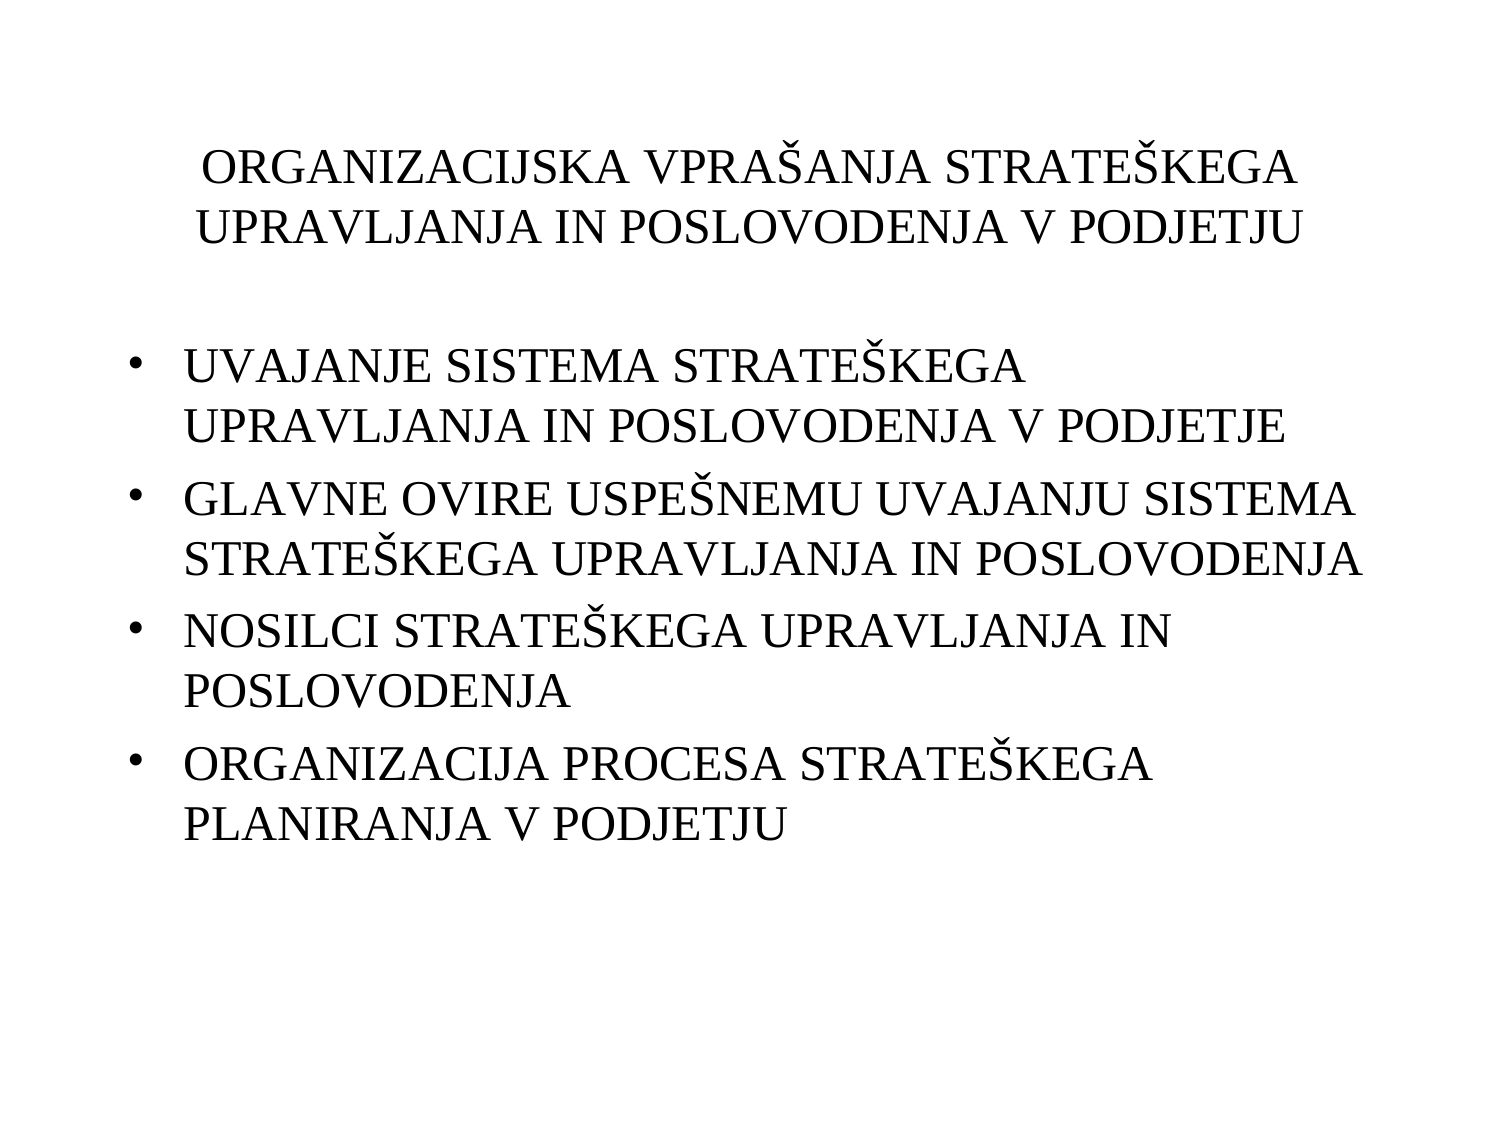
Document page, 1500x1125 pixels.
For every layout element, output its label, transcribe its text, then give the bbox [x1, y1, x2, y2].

list UVAJANJE SISTEMA STRATEŠKEGA UPRAVLJANJA IN POSLOVODENJA V PODJETJE GLAVNE OVIRE USPEŠNEMU UVAJANJU SISTEMA STRATEŠKEGA UPRAVLJANJA IN POSLOVODENJA NOSILCI STRATEŠKEGA UPRAVLJANJA IN POSLOVODENJA ORGANIZACIJA PROCESA STRATEŠKEGA PLANIRANJA V PODJETJU [112, 324, 1388, 1001]
title ORGANIZACIJSKA VPRAŠANJA STRATEŠKEGA UPRAVLJANJA IN POSLOVODENJA V PODJETJU [112, 99, 1388, 288]
